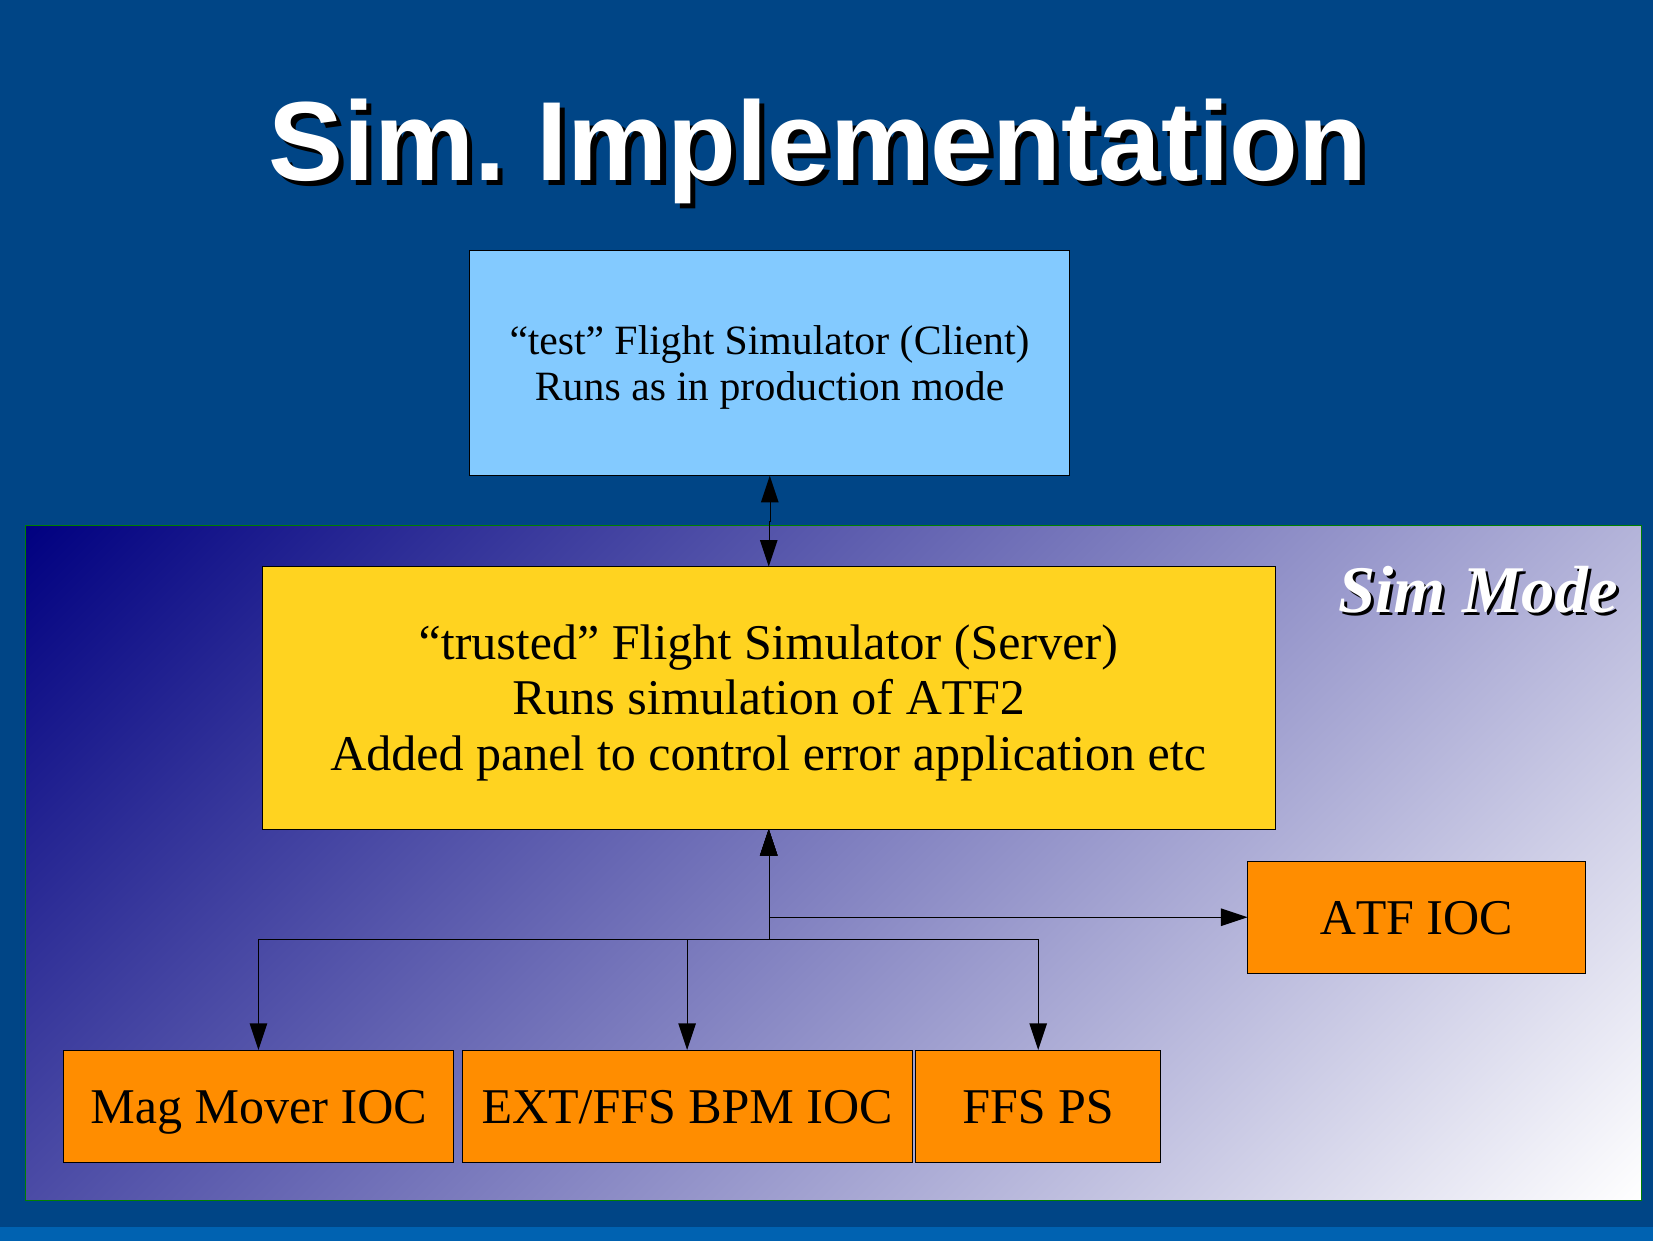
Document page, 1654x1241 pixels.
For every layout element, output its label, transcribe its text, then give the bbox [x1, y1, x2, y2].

text_box “trusted” Flight Simulator (Server) Runs simulation of ATF2 Added panel to control error application etc [262, 566, 1276, 830]
text_box [25, 525, 1642, 1201]
text_box ATF IOC [1247, 861, 1586, 974]
text_box “test” Flight Simulator (Client) Runs as in production mode [469, 250, 1070, 476]
text_box Mag Mover IOC [63, 1050, 454, 1163]
text_box EXT/FFS BPM IOC [462, 1050, 913, 1163]
text_box Sim Mode [1338, 552, 1619, 640]
text_box FFS PS [915, 1050, 1161, 1163]
title Sim. Implementation [112, 37, 1525, 245]
